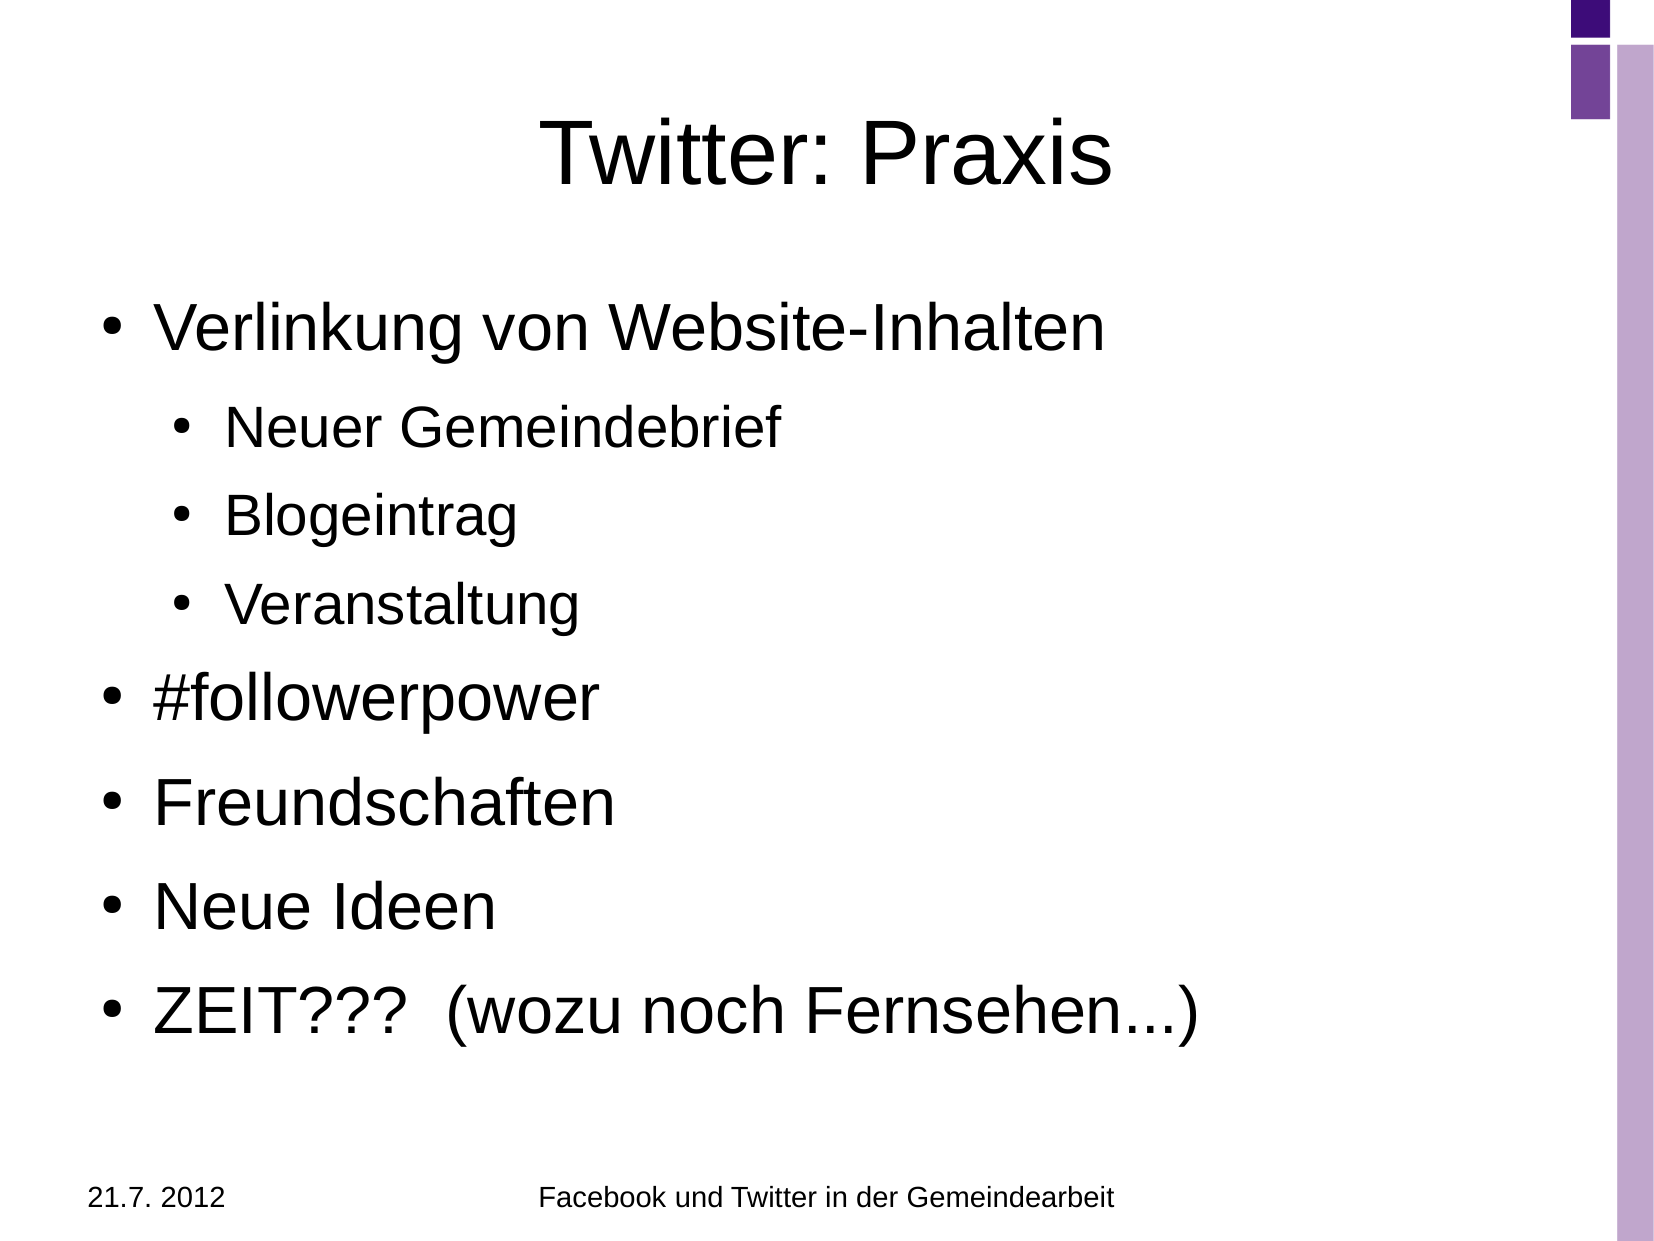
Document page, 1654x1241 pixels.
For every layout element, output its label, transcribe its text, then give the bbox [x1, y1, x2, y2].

title Twitter: Praxis [82, 49, 1571, 257]
list Verlinkung von Website-Inhalten Neuer Gemeindebrief Blogeintrag Veranstaltung #followerpower Freundschaften Neue Ideen ZEIT??? (wozu noch Fernsehen...) [82, 290, 1571, 1109]
picture [1571, 0, 1654, 1241]
